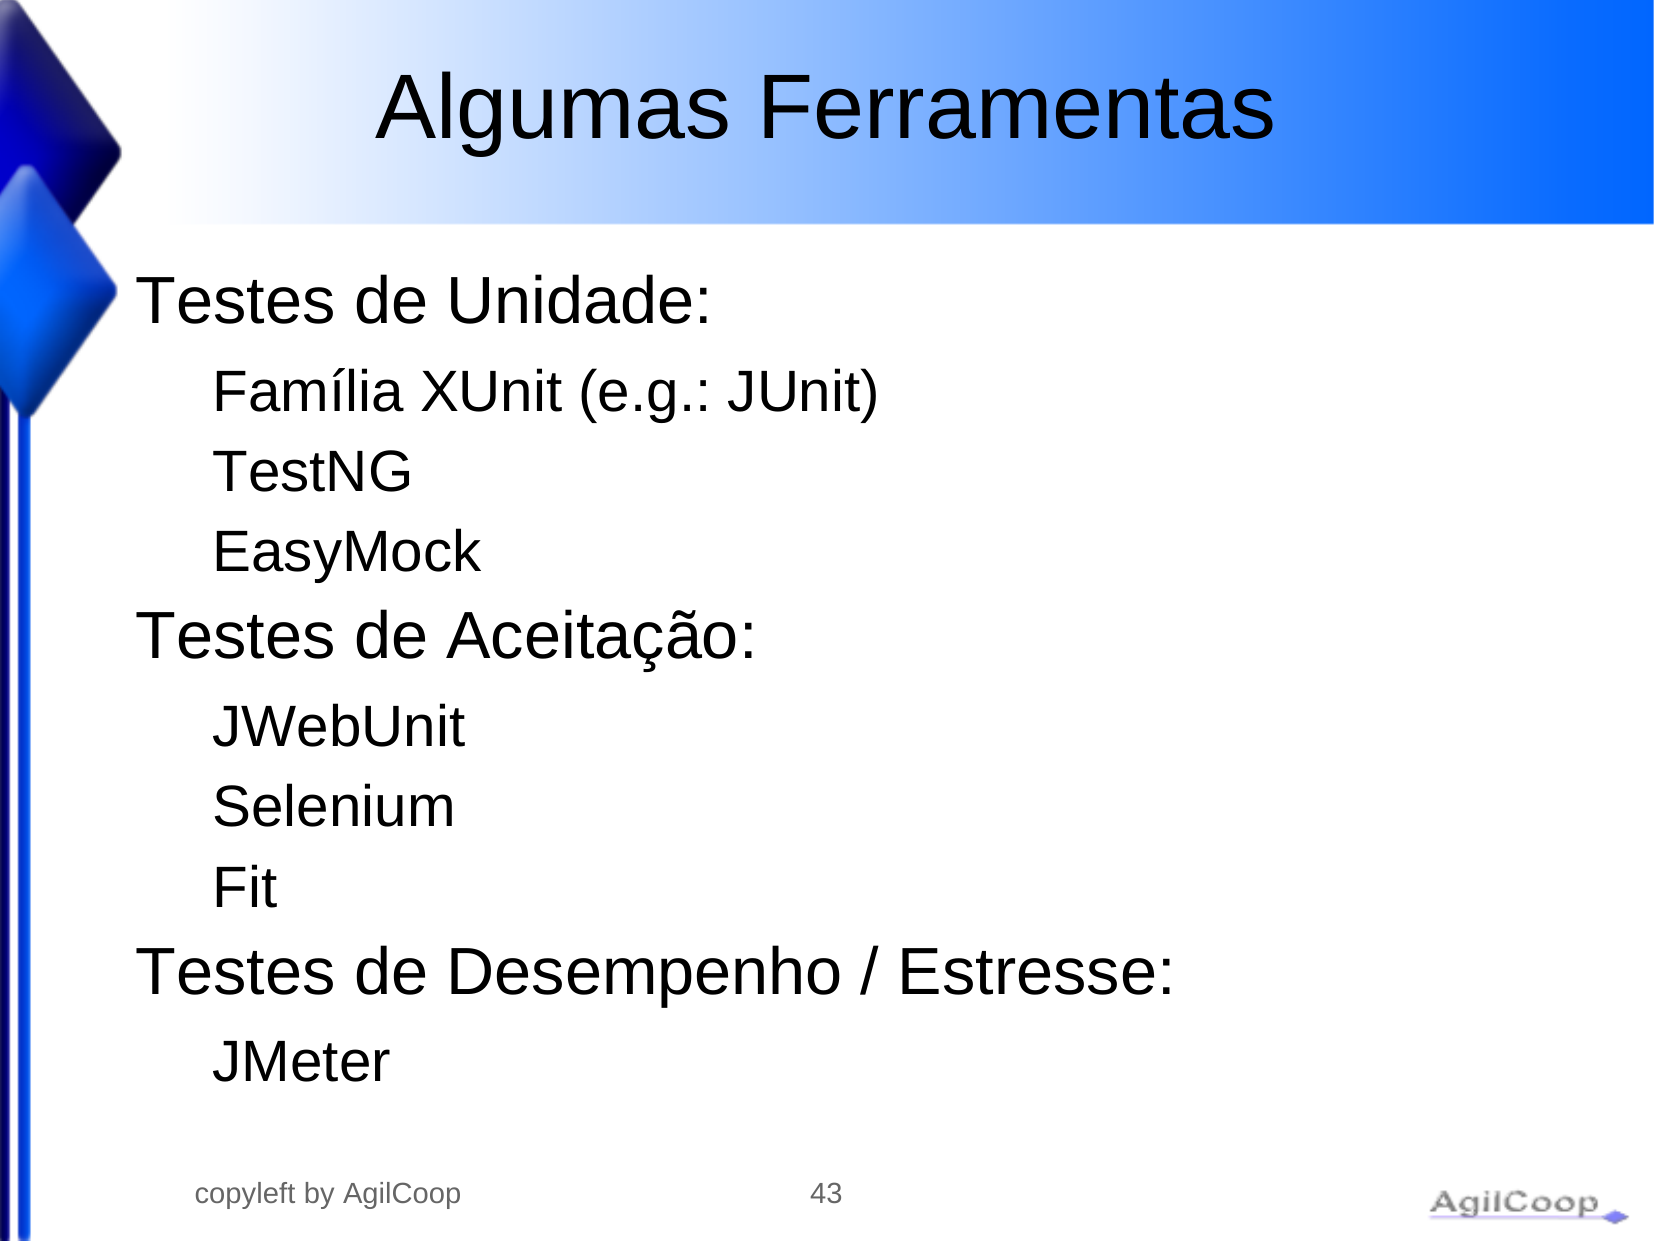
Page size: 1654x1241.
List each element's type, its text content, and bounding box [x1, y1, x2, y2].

title Algumas Ferramentas [82, 60, 1571, 163]
list Testes de Unidade: Família XUnit (e.g.: JUnit) TestNG EasyMock Testes de Aceitação: JWebUnit Selenium Fit Testes de Desempenho / Estresse: JMeter [118, 271, 1607, 1139]
picture [0, 0, 1654, 1241]
